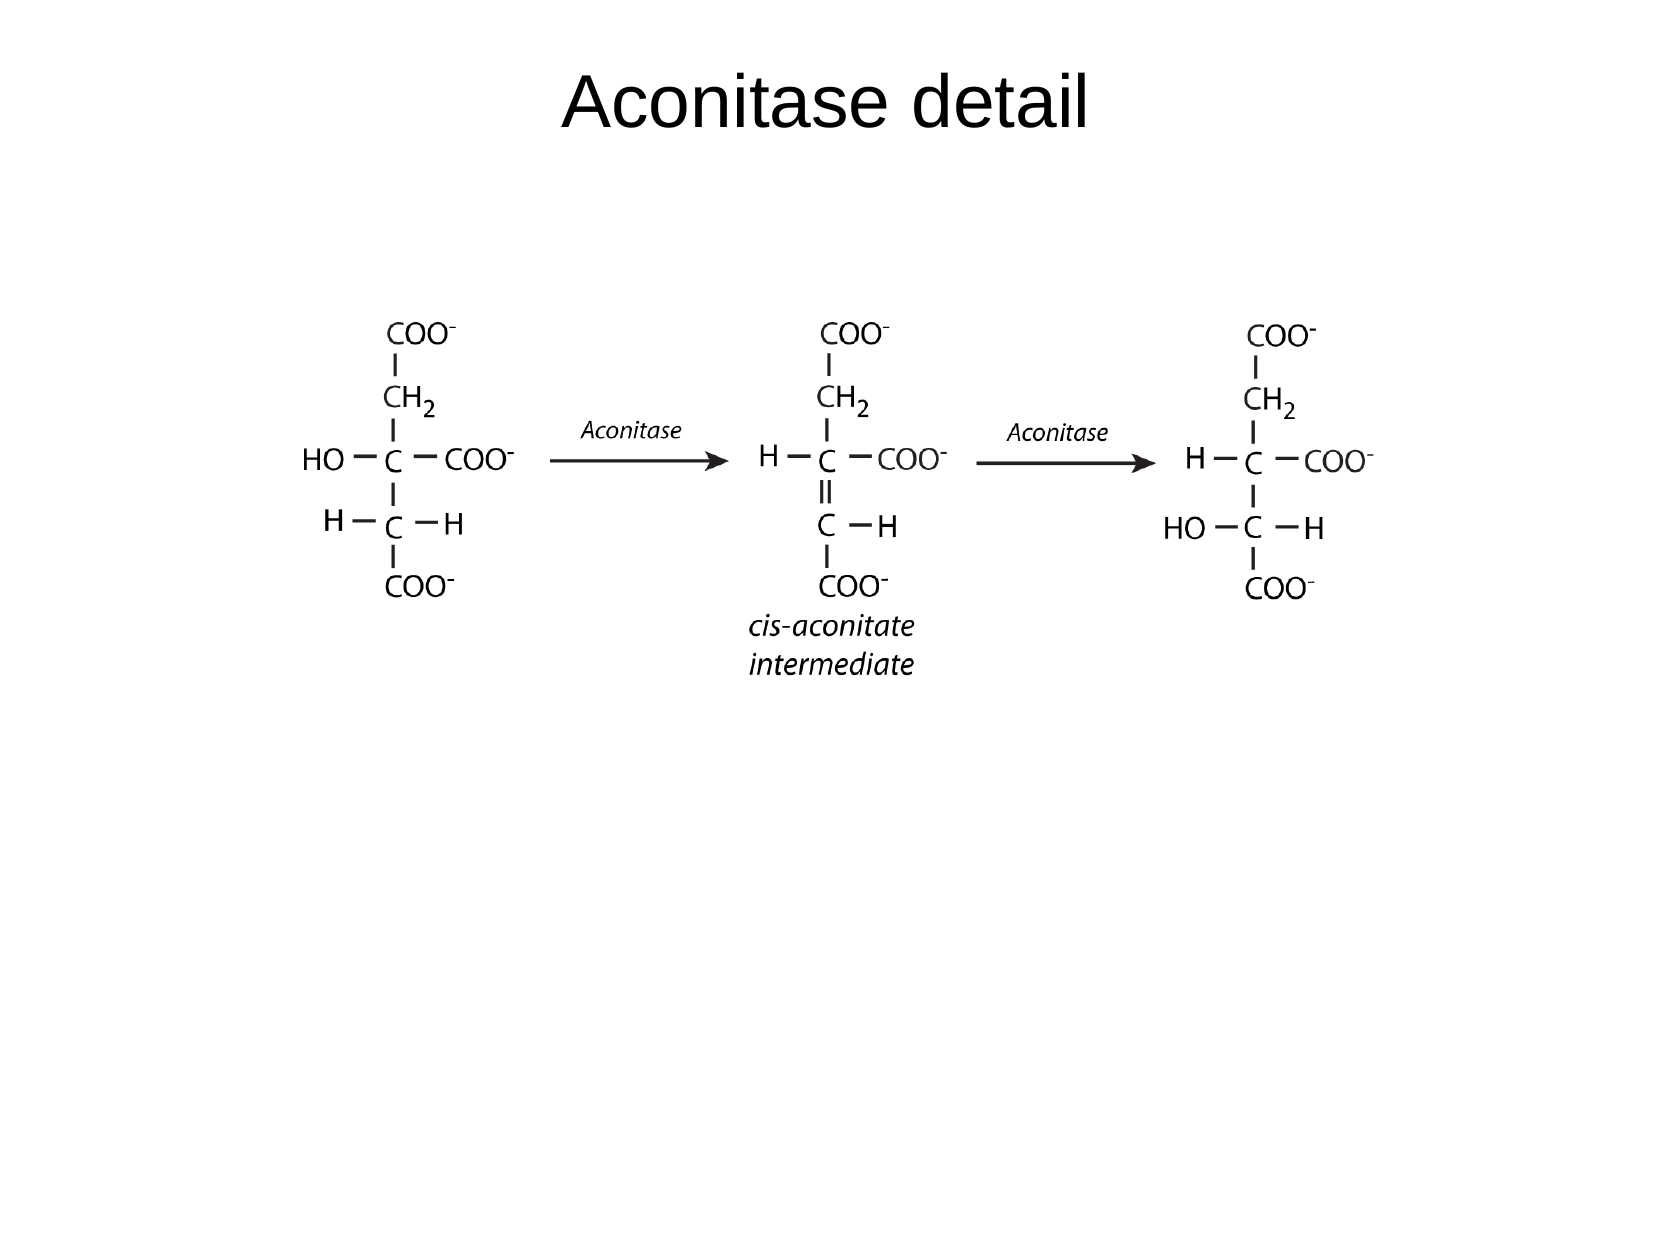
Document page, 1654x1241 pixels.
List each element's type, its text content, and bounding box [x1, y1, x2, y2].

picture [301, 307, 1374, 682]
title Aconitase detail [82, 49, 1571, 150]
